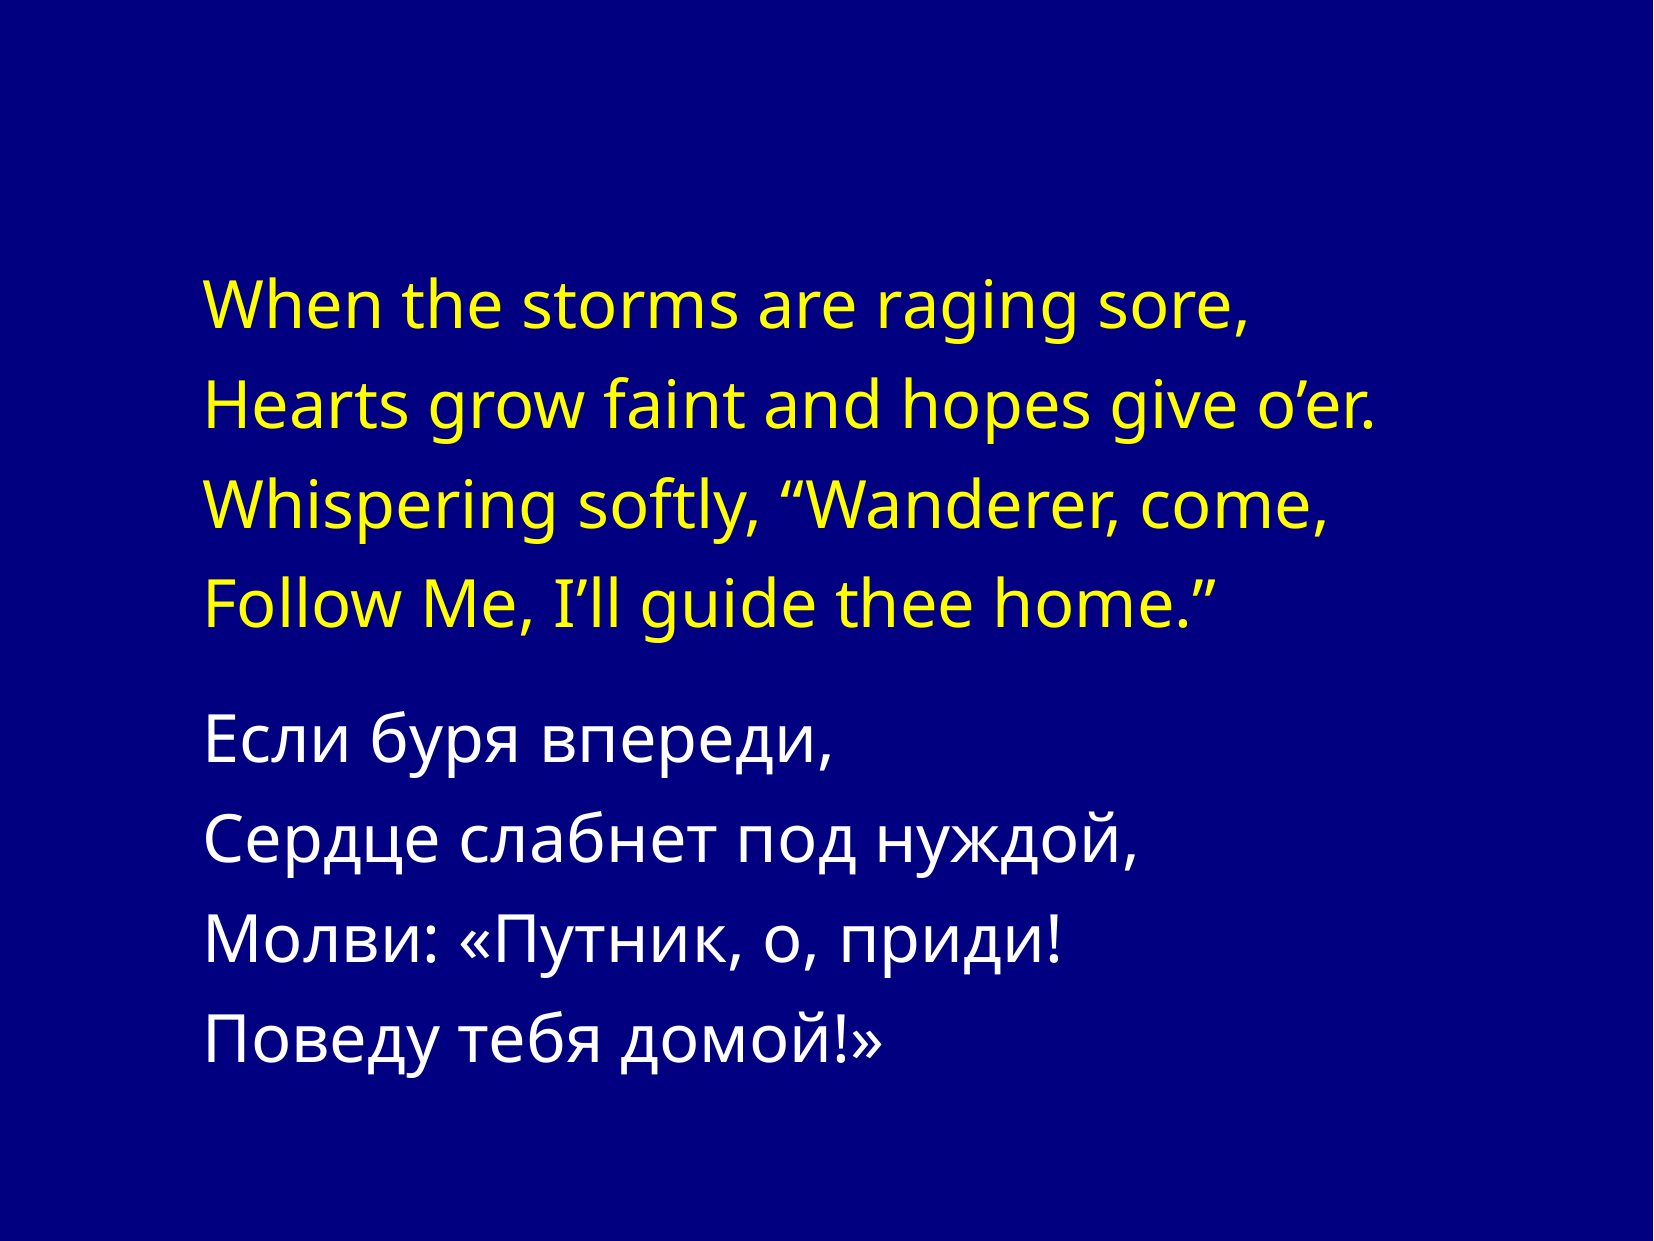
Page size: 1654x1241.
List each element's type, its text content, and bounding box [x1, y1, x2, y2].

text_box Если буря впереди, Сердце слабнет под нуждой, Молви: «Путник, о, приди! Поведу тебя домой!» [75, 675, 1576, 1163]
text_box When the storms are raging sore, Hearts grow faint and hopes give o’er. Whispering softly, “Wanderer, come, Follow Me, I’ll guide thee home.” [75, 150, 1576, 638]
